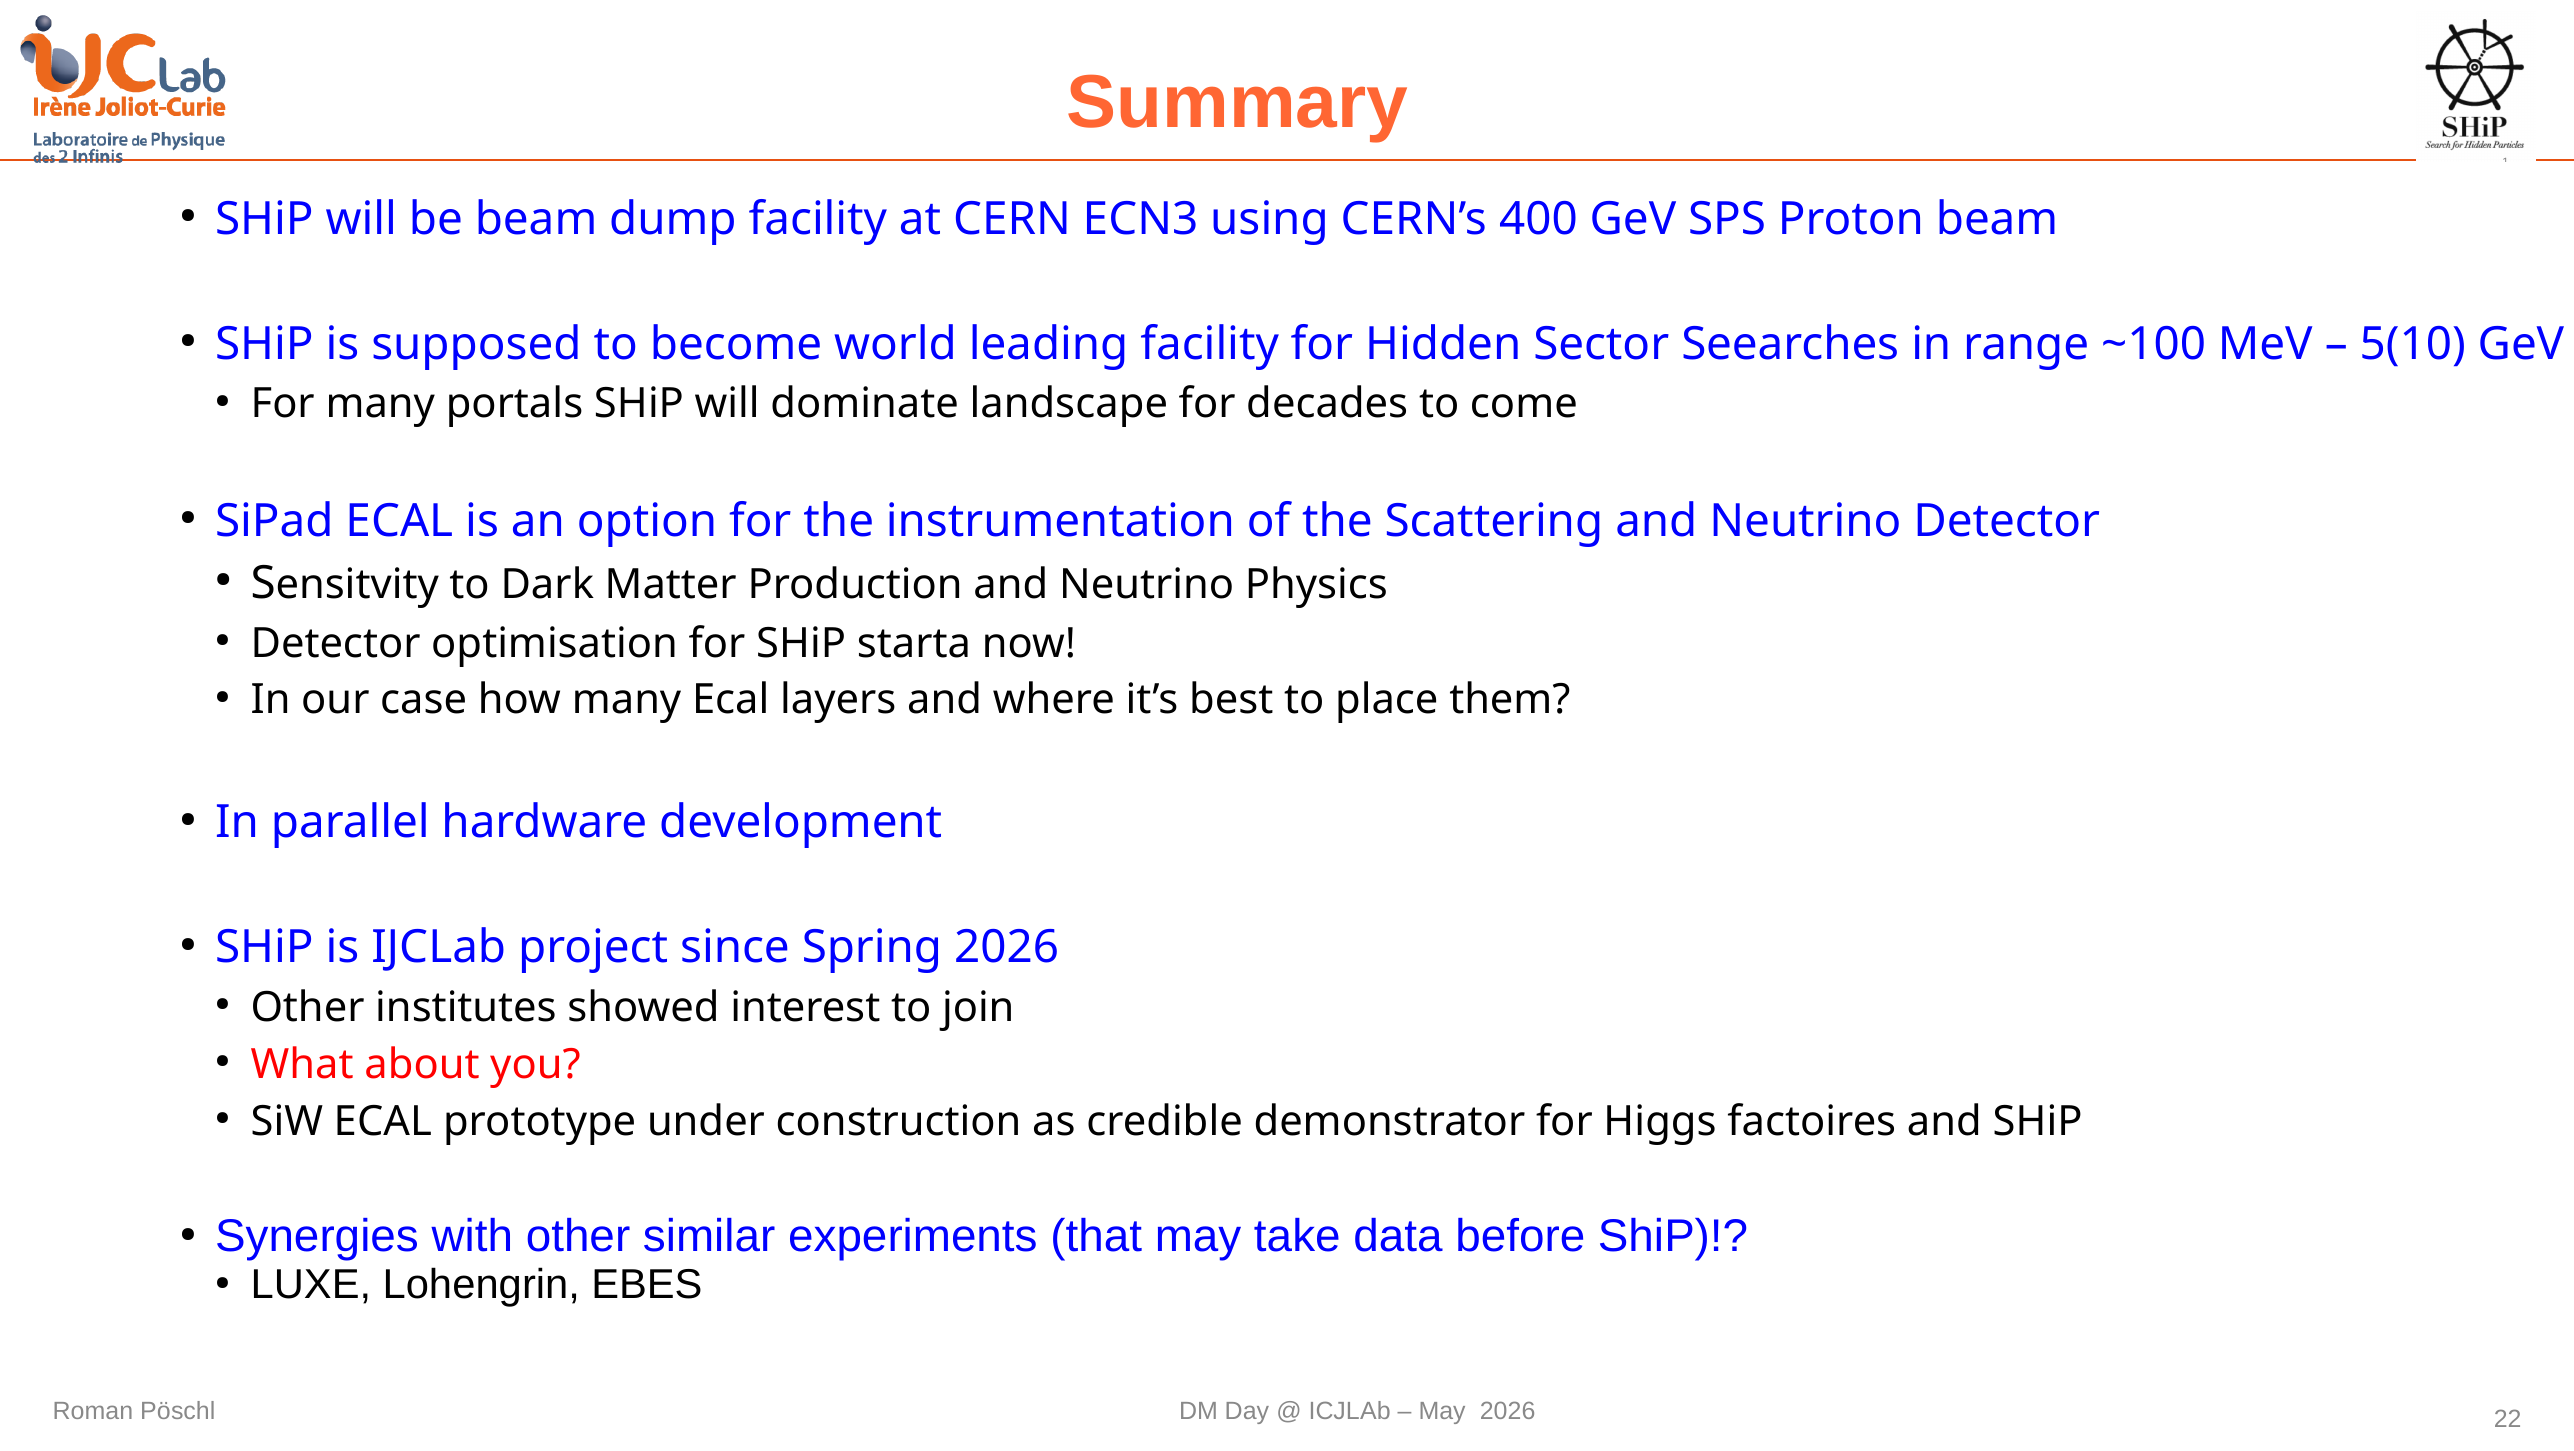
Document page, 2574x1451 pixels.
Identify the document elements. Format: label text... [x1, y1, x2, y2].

text_box SHiP will be beam dump facility at CERN ECN3 using CERN’s 400 GeV SPS Proton beam SHiP is supposed to become world leading facility for Hidden Sector Seearches in range ~100 MeV – 5(10) GeV For many portals SHiP will dominate landscape for decades to come SiPad ECAL is an option for the instrumentation of the Scattering and Neutrino Detector Sensitvity to Dark Matter Production and Neutrino Physics Detector optimisation for SHiP starta now! In our case how many Ecal layers and where it’s best to place them? In parallel hardware development SHiP is IJCLab project since Spring 2026 Other institutes showed interest to join What about you? SiW ECAL prototype under construction as credible demonstrator for Higgs factoires and SHiP Synergies with other similar experiments (that may take data before ShiP)!? LUXE, Lohengrin, EBES [165, 178, 2574, 1451]
picture [4, 0, 241, 178]
picture [2416, 11, 2536, 162]
title Summary [90, 53, 2407, 151]
